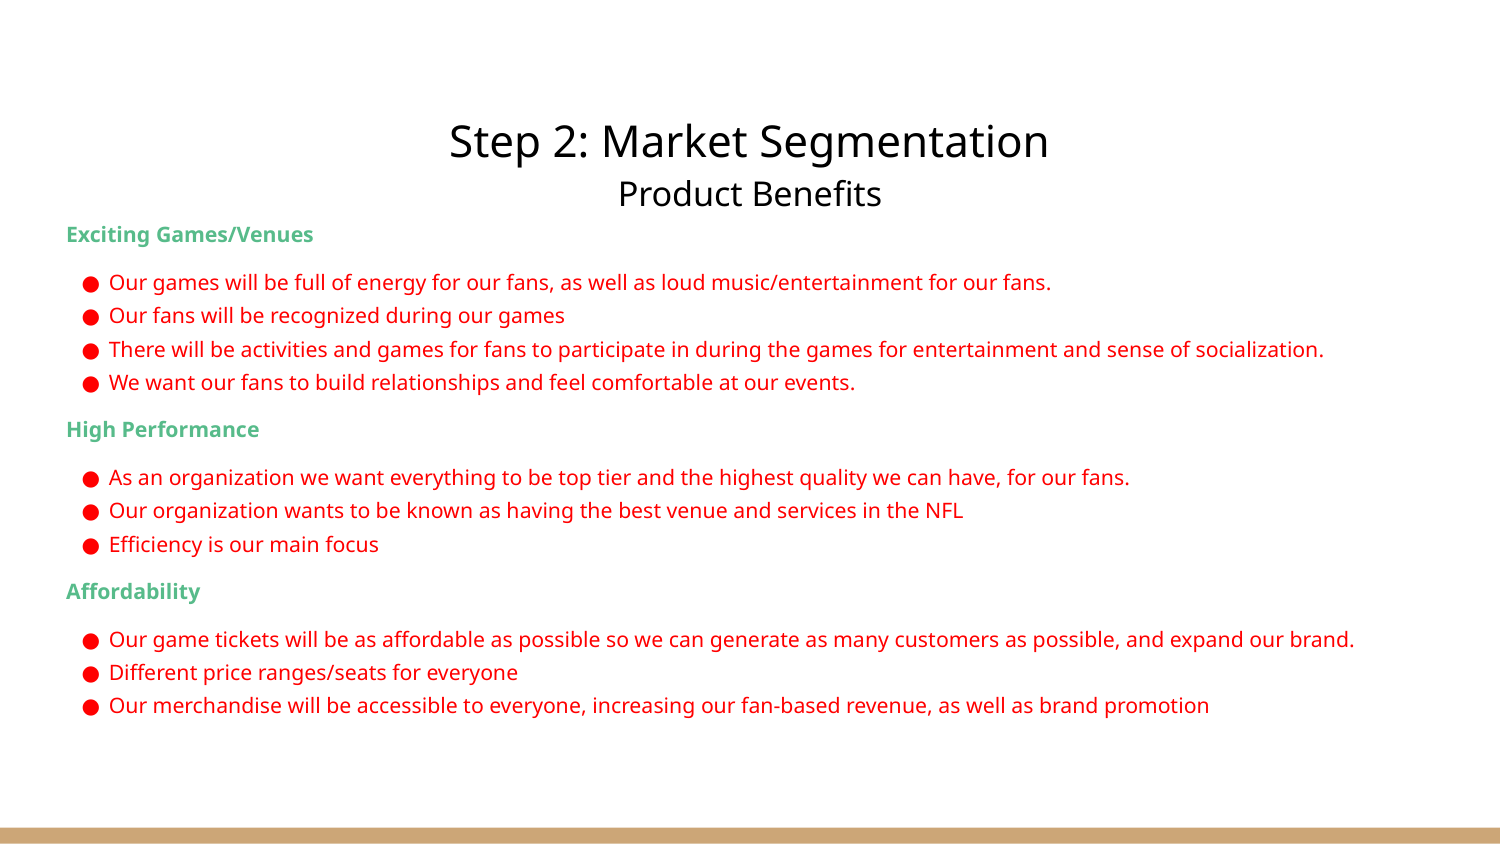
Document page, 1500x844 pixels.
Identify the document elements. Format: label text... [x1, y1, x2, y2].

list Exciting Games/Venues Our games will be full of energy for our fans, as well as loud music/entertainment for our fans. Our fans will be recognized during our games There will be activities and games for fans to participate in during the games for entertainment and sense of socialization. We want our fans to build relationships and feel comfortable at our events. High Performance As an organization we want everything to be top tier and the highest quality we can have, for our fans. Our organization wants to be known as having the best venue and services in the NFL Efficiency is our main focus Affordability Our game tickets will be as affordable as possible so we can generate as many customers as possible, and expand our brand. Different price ranges/seats for everyone Our merchandise will be accessible to everyone, increasing our fan-based revenue, as well as brand promotion [51, 200, 1449, 752]
title Step 2: Market Segmentation Product Benefits [51, 95, 1449, 200]
